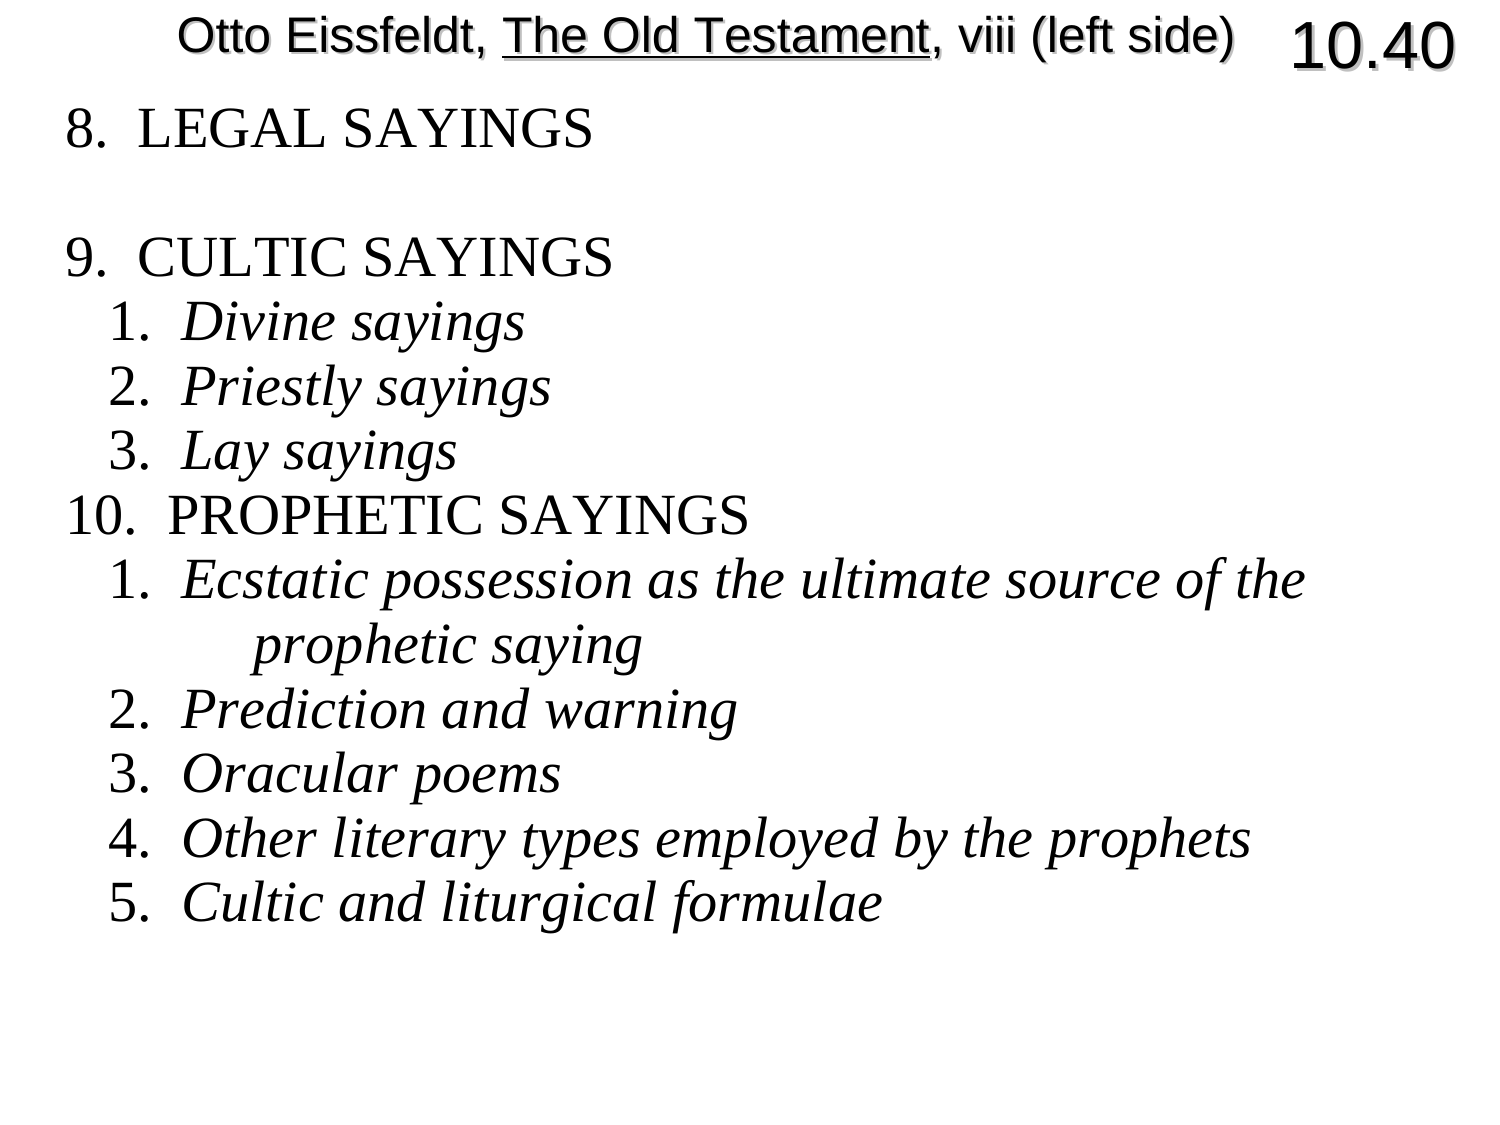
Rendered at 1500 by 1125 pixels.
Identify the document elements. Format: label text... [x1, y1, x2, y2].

text_box 8. LEGAL SAYINGS 9. CULTIC SAYINGS 1. Divine sayings 2. Priestly sayings 3. Lay sayings 10. PROPHETIC SAYINGS 1. Ecstatic possession as the ultimate source of the prophetic saying 2. Prediction and warning 3. Oracular poems 4. Other literary types employed by the prophets 5. Cultic and liturgical formulae [50, 87, 1476, 942]
text_box 10.40 [1275, 0, 1500, 91]
text_box Otto Eissfeldt, The Old Testament, viii (left side) [112, 0, 1275, 71]
